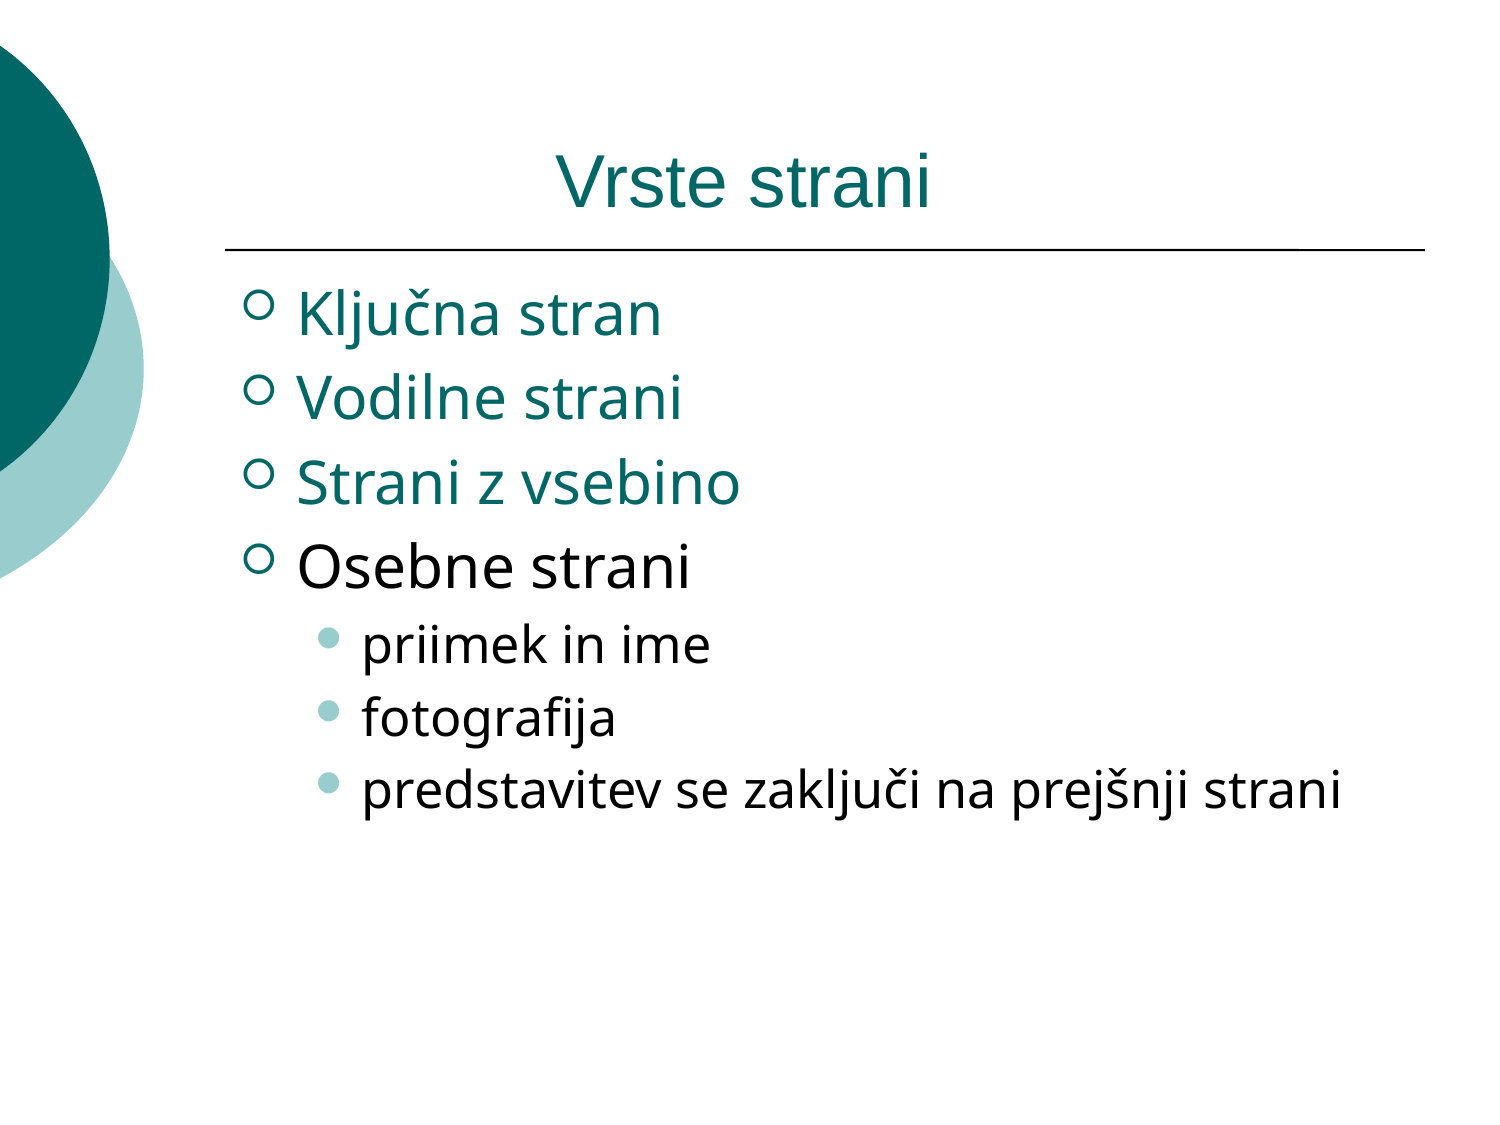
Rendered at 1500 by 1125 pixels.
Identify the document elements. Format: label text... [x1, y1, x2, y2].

title Vrste strani [64, 42, 1424, 230]
list Ključna stran Vodilne strani Strani z vsebino Osebne strani priimek in ime fotografija predstavitev se zaključi na prejšnji strani [225, 267, 1500, 1018]
